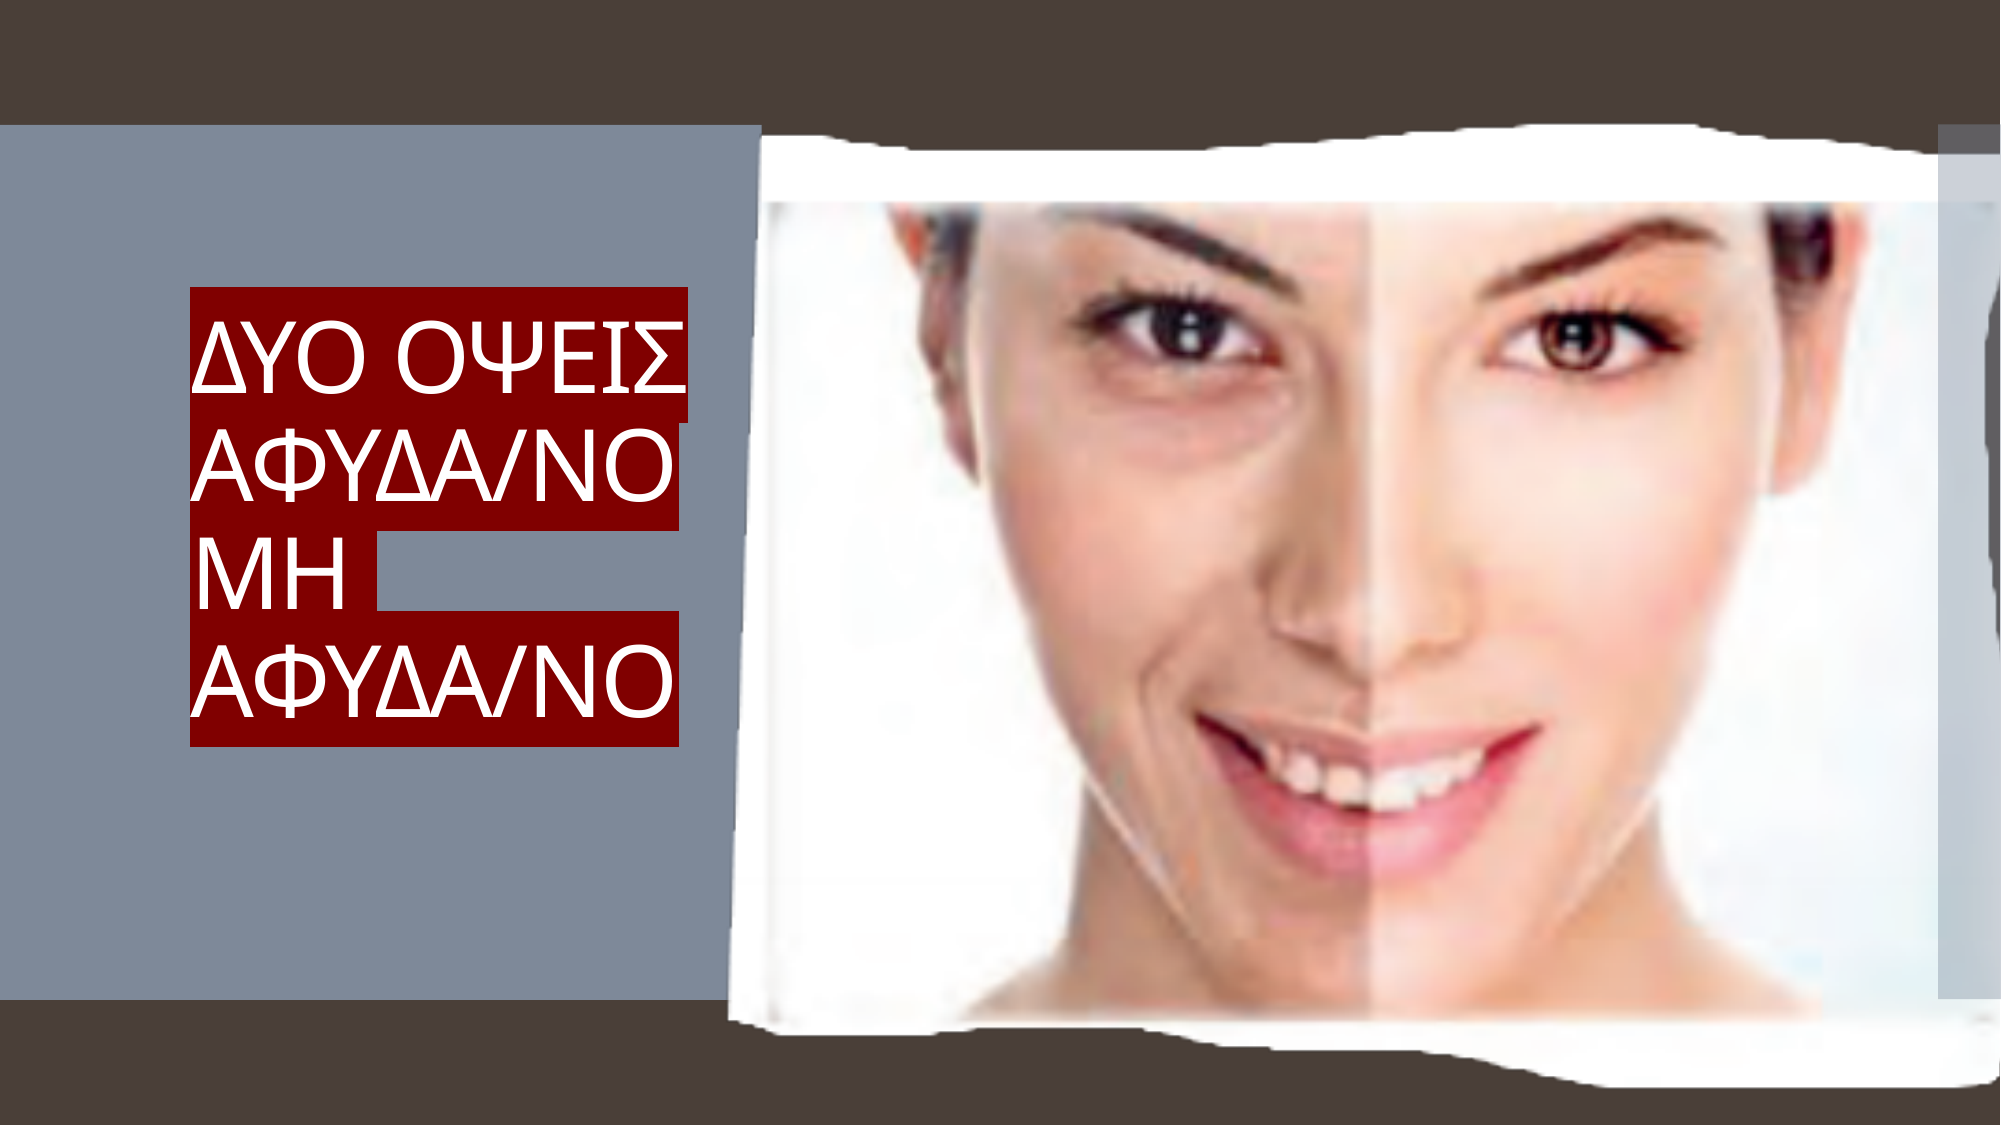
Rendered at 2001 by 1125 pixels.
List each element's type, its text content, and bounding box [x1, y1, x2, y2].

text_box [0, 0, 2000, 1125]
picture [710, 106, 2000, 1105]
text_box [1938, 124, 2000, 999]
title ΔΥΟ ΟΨΕΙΣ ΑΦΥΔΑ/ΝΟ ΜΗ ΑΦΥΔΑ/ΝΟ [175, 213, 710, 747]
